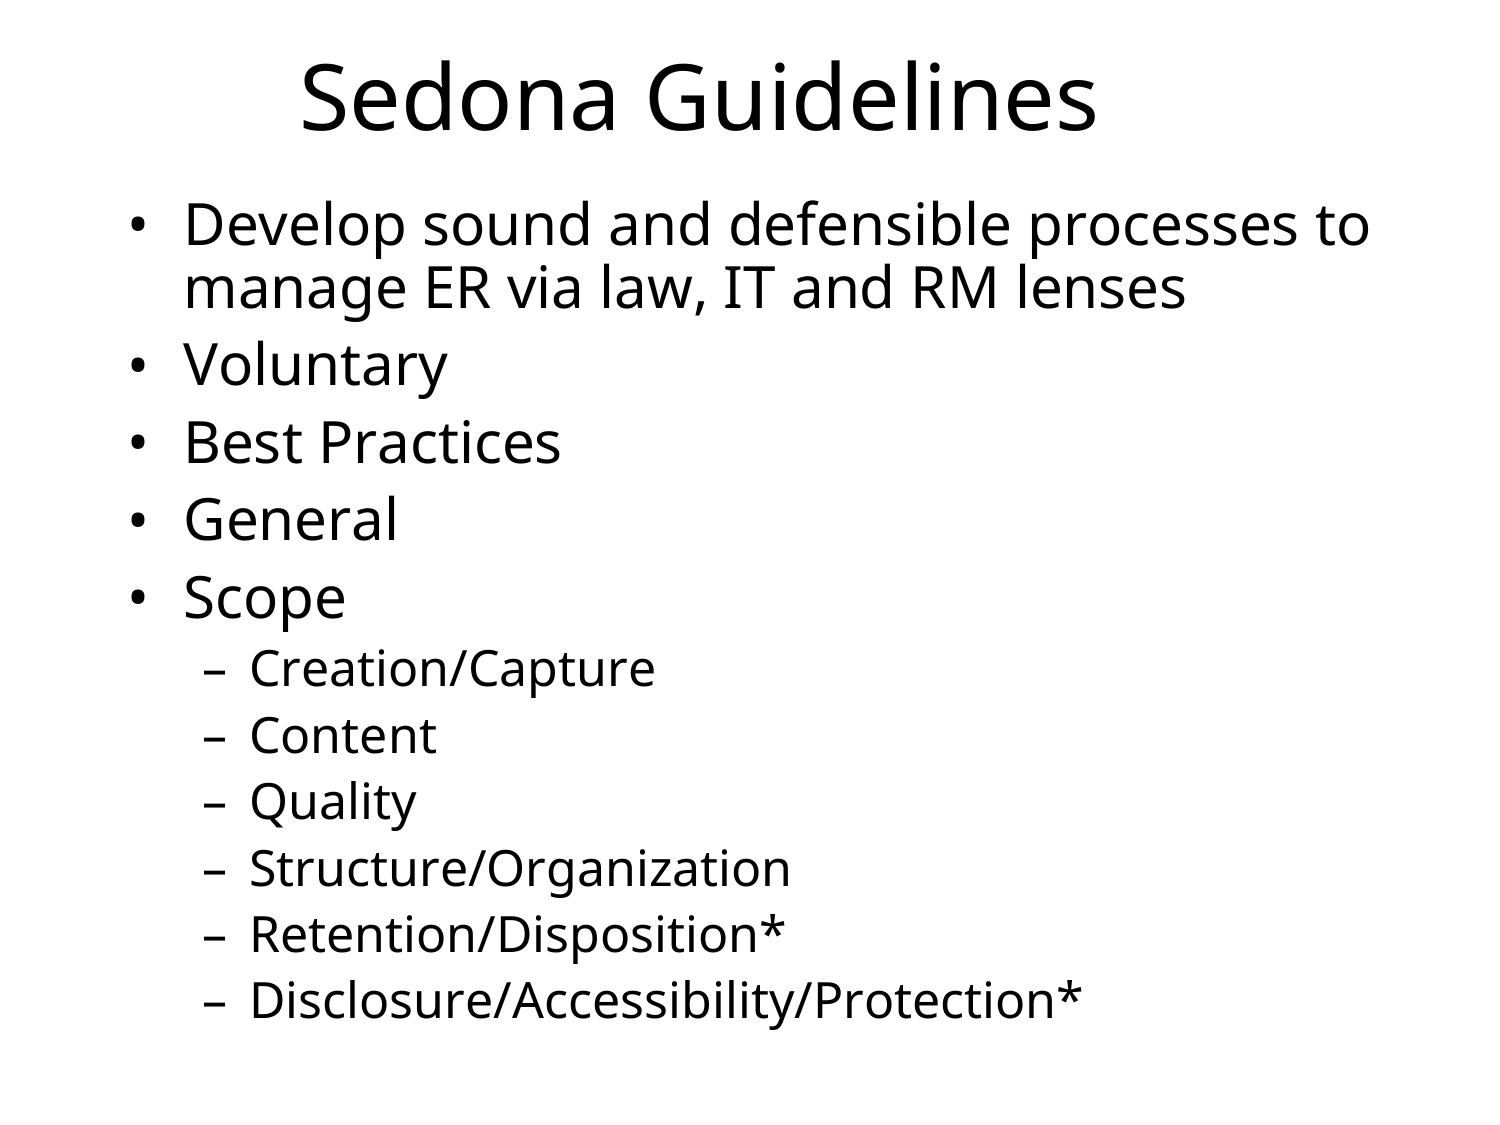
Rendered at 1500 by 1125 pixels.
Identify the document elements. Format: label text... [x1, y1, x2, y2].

text_box Develop sound and defensible processes to manage ER via law, IT and RM lenses Voluntary Best Practices General Scope Creation/Capture Content Quality Structure/Organization Retention/Disposition* Disclosure/Accessibility/Protection* [112, 187, 1388, 1000]
text_box Sedona Guidelines [62, 0, 1338, 188]
